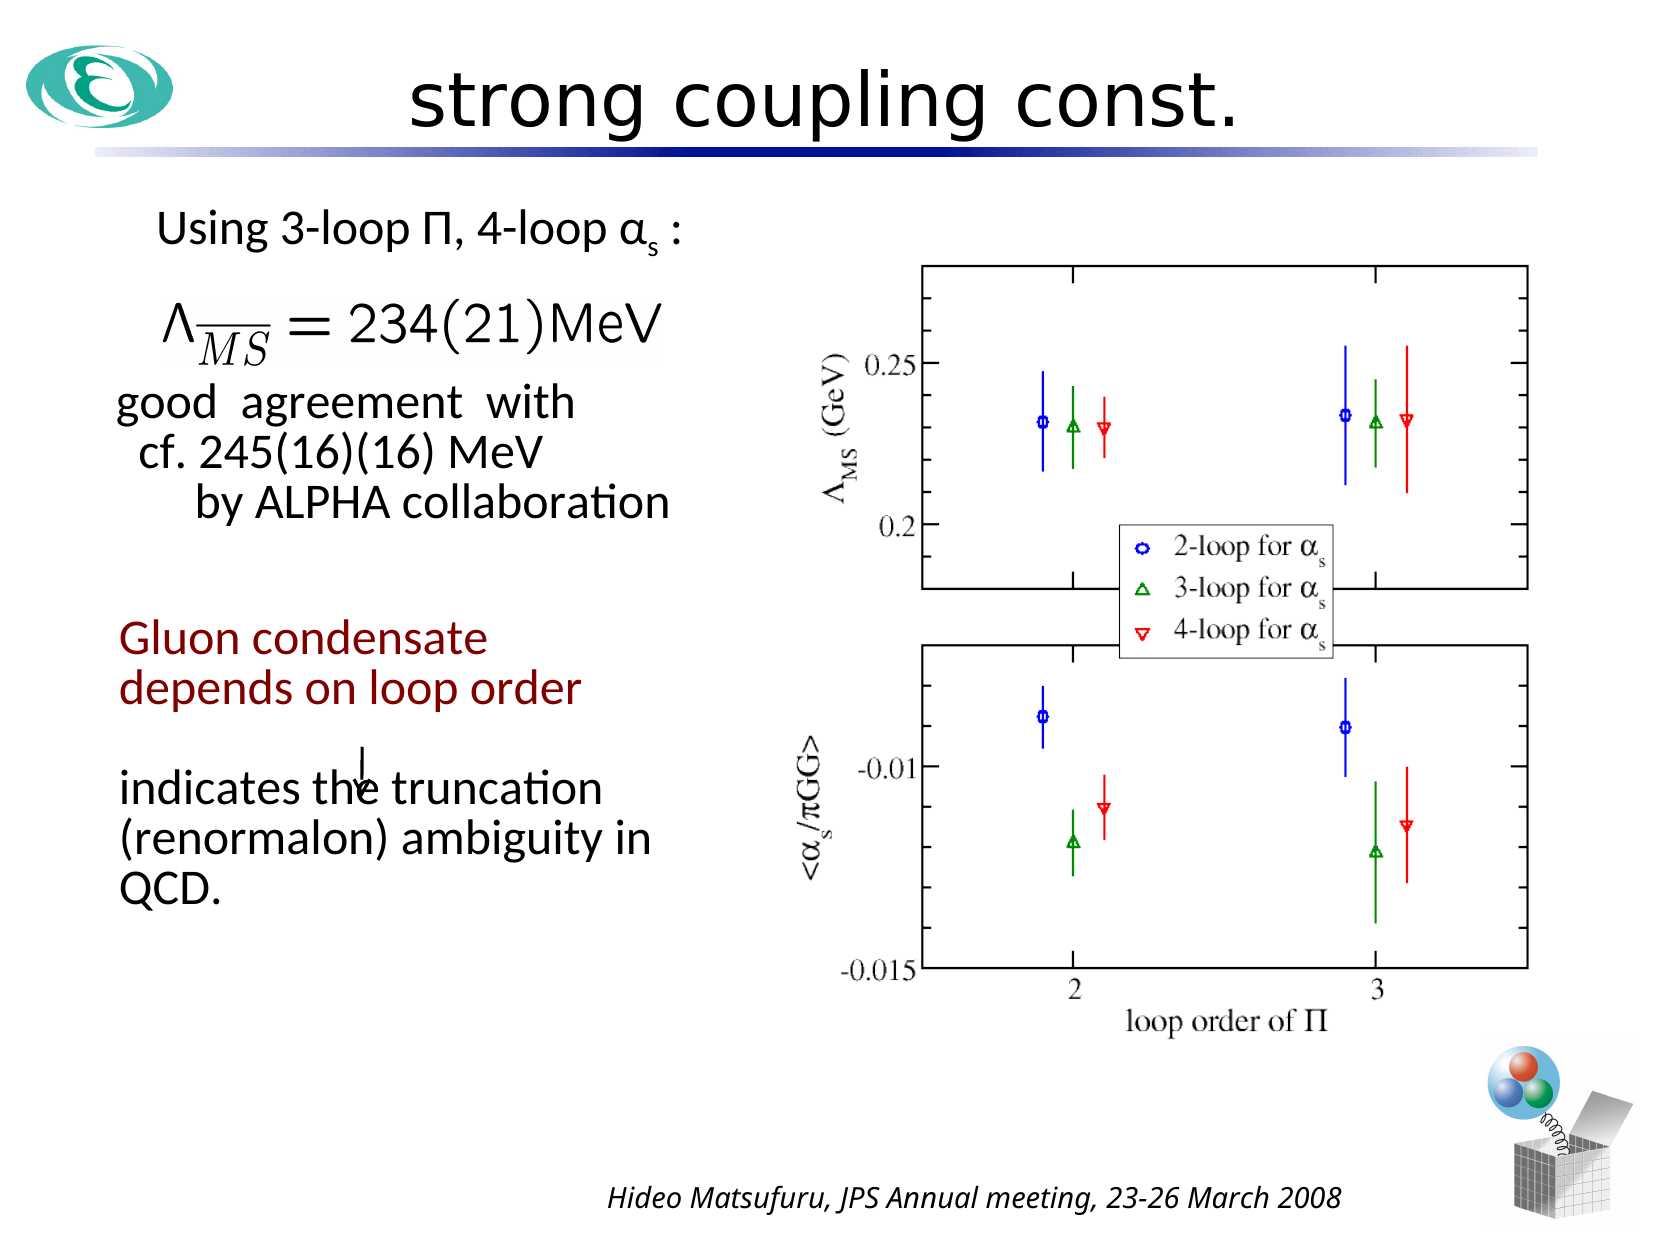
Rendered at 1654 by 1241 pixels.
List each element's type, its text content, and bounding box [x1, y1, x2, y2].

picture [1482, 1039, 1639, 1226]
title strong coupling const. [201, 47, 1450, 154]
picture [20, 37, 179, 136]
text_box Using 3-loop Π, 4-loop αs : [141, 199, 699, 272]
picture [95, 147, 1538, 157]
text_box [781, 242, 1567, 1049]
text_box Gluon condensate depends on loop order indicates the truncation (renormalon) ambiguity in QCD. [104, 609, 756, 925]
picture [162, 298, 662, 367]
text_box good agreement with cf. 245(16)(16) MeV by ALPHA collaboration [101, 373, 686, 539]
